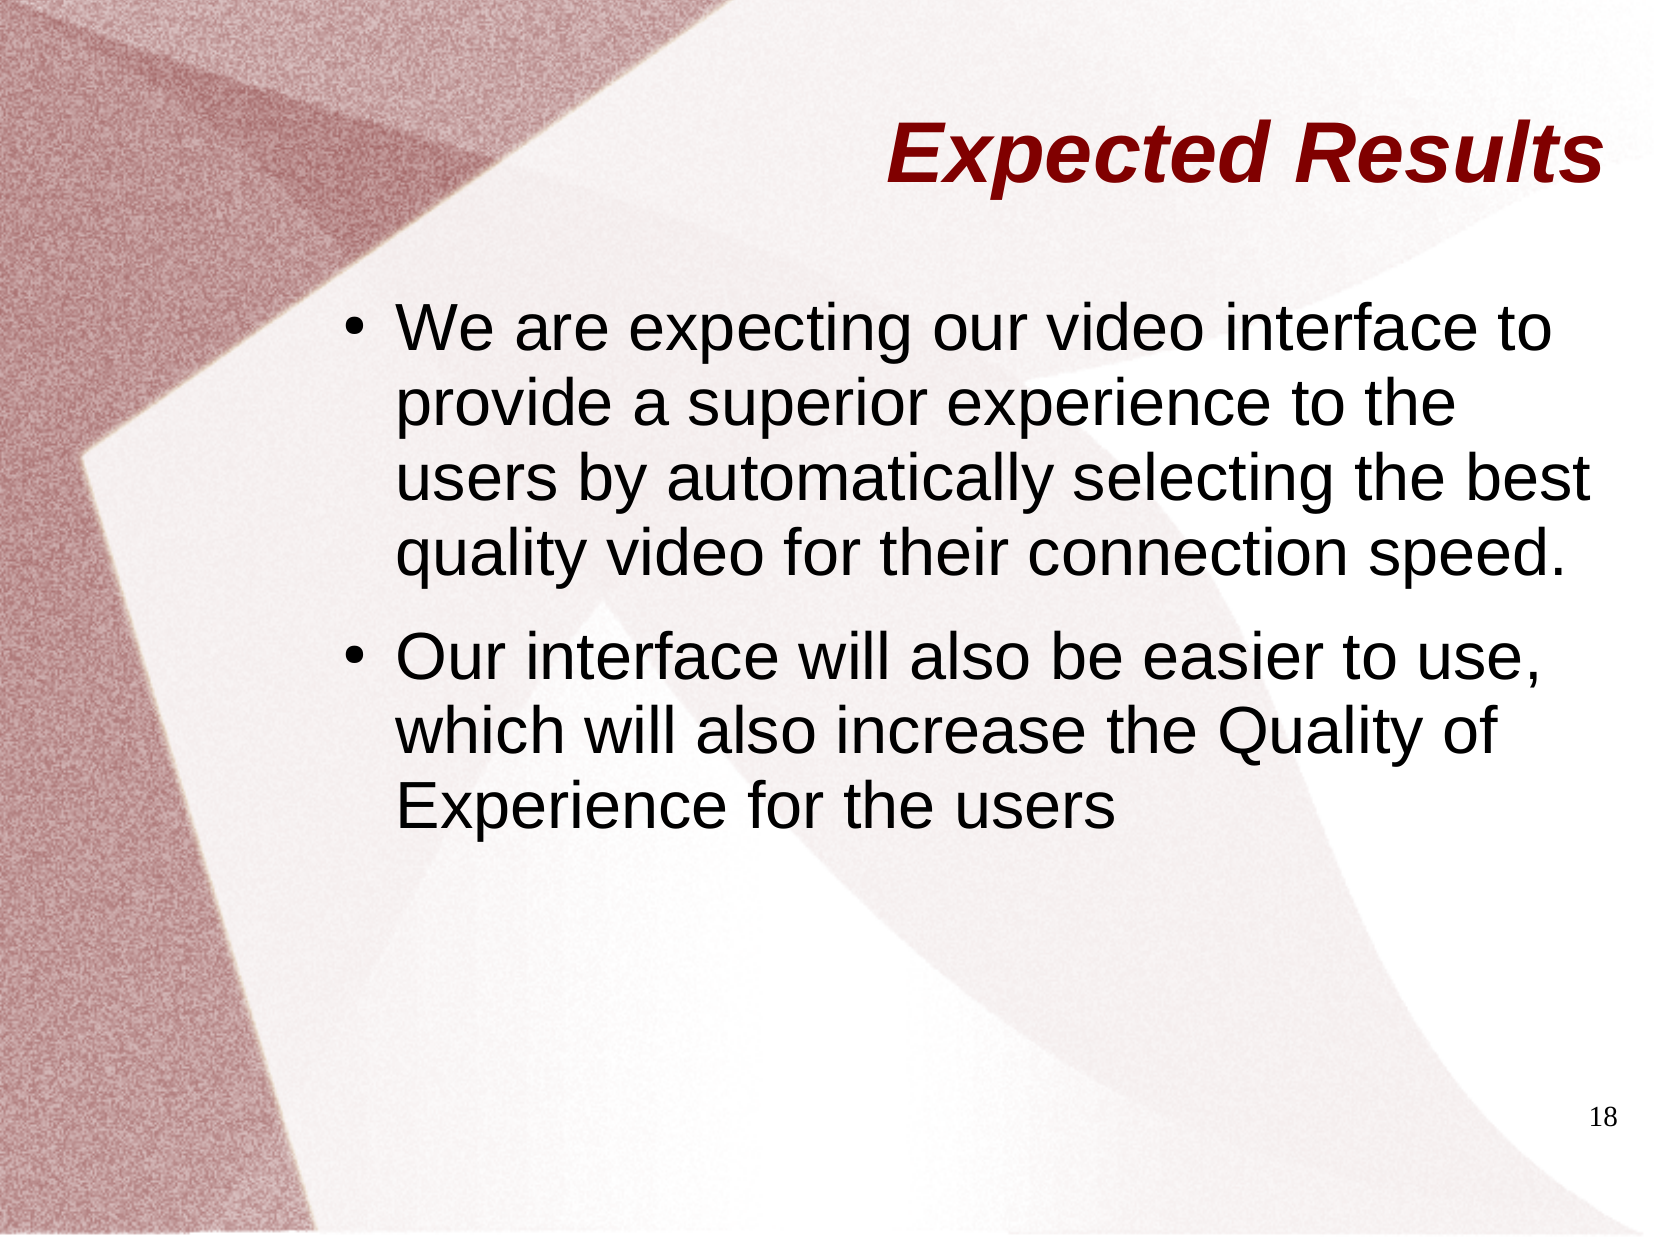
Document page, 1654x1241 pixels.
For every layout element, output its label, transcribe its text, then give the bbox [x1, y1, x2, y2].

picture [0, 0, 1654, 1241]
title Expected Results [596, 49, 1607, 257]
list We are expecting our video interface to provide a superior experience to the users by automatically selecting the best quality video for their connection speed. Our interface will also be easier to use, which will also increase the Quality of Experience for the users [324, 290, 1601, 916]
